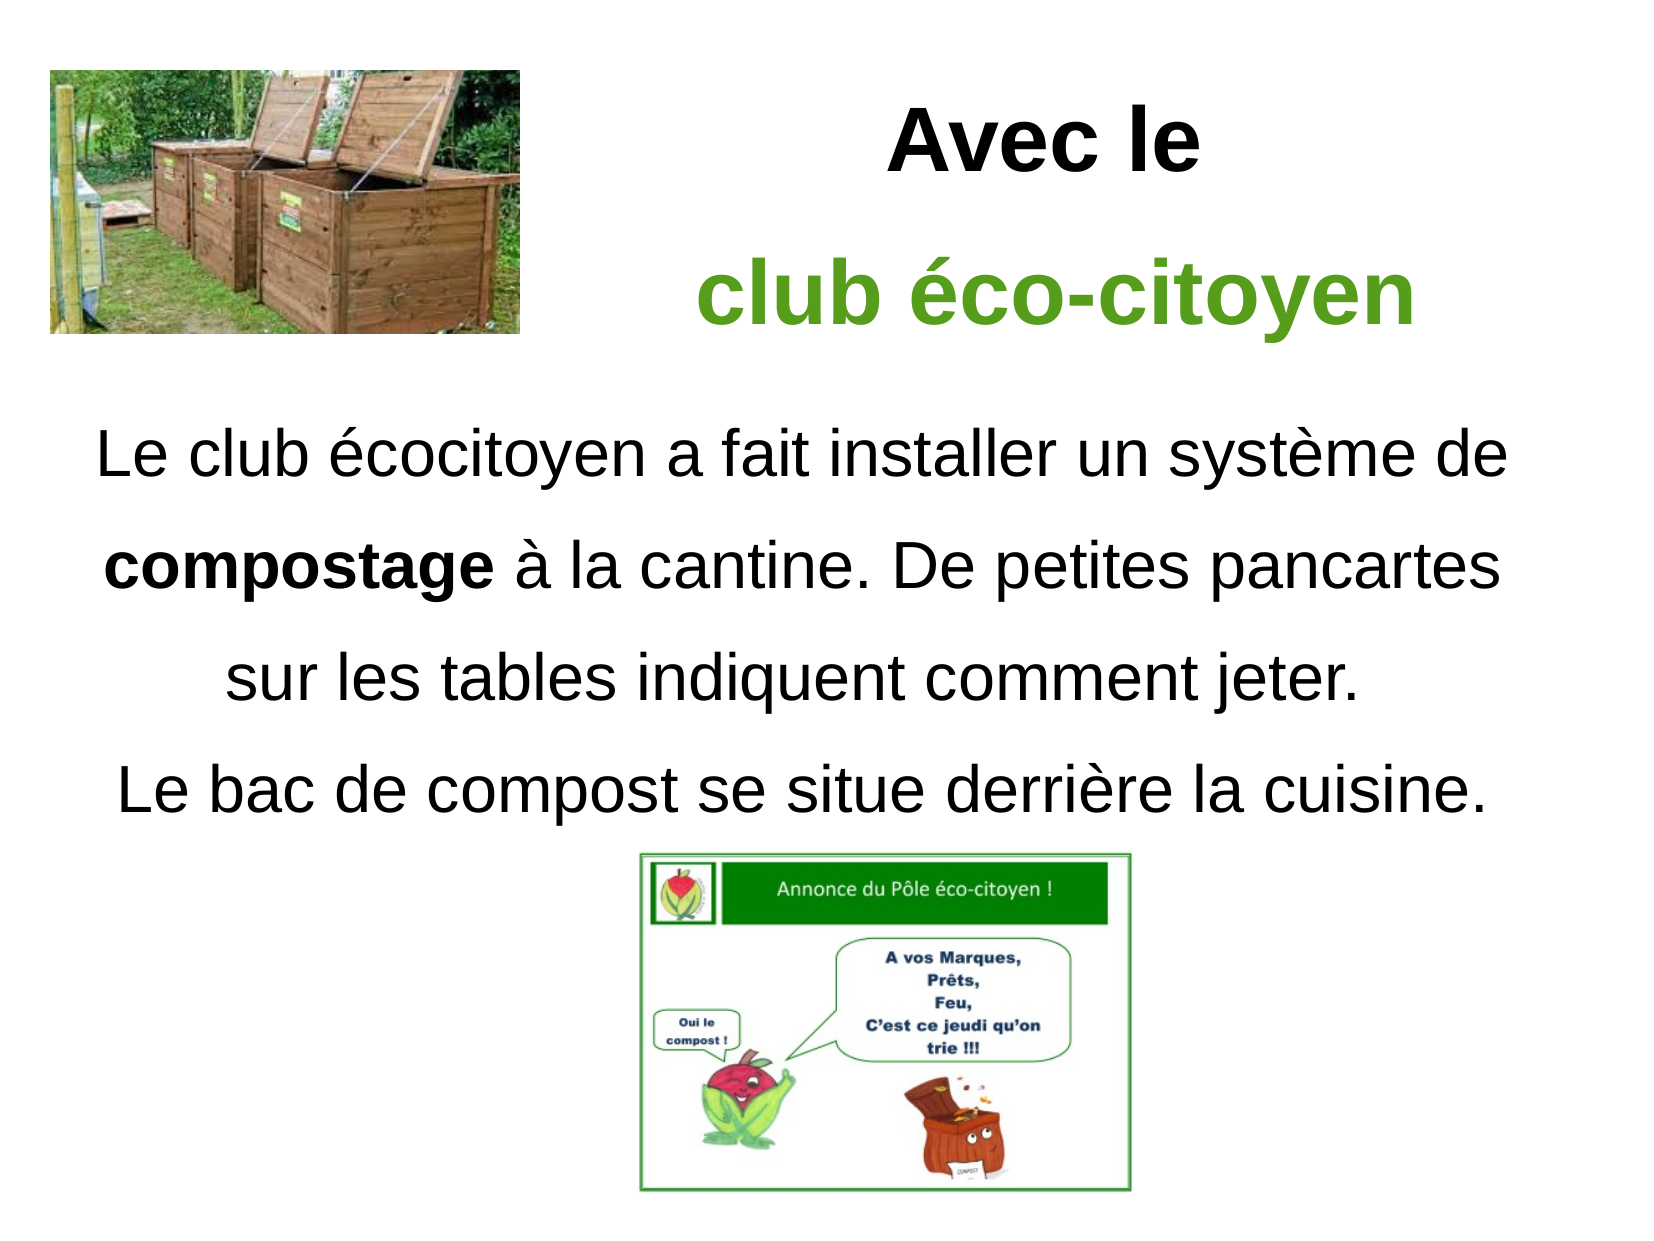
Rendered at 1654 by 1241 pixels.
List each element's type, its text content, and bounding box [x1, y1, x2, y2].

picture [50, 70, 520, 334]
picture [637, 850, 1134, 1193]
title Avec le club éco-citoyen [543, 62, 1571, 319]
subtitle Le club écocitoyen a fait installer un système de compostage à la cantine. De petites pancartes sur les tables indiquent comment jeter. Le bac de compost se situe derrière la cuisine. [59, 70, 1548, 1210]
